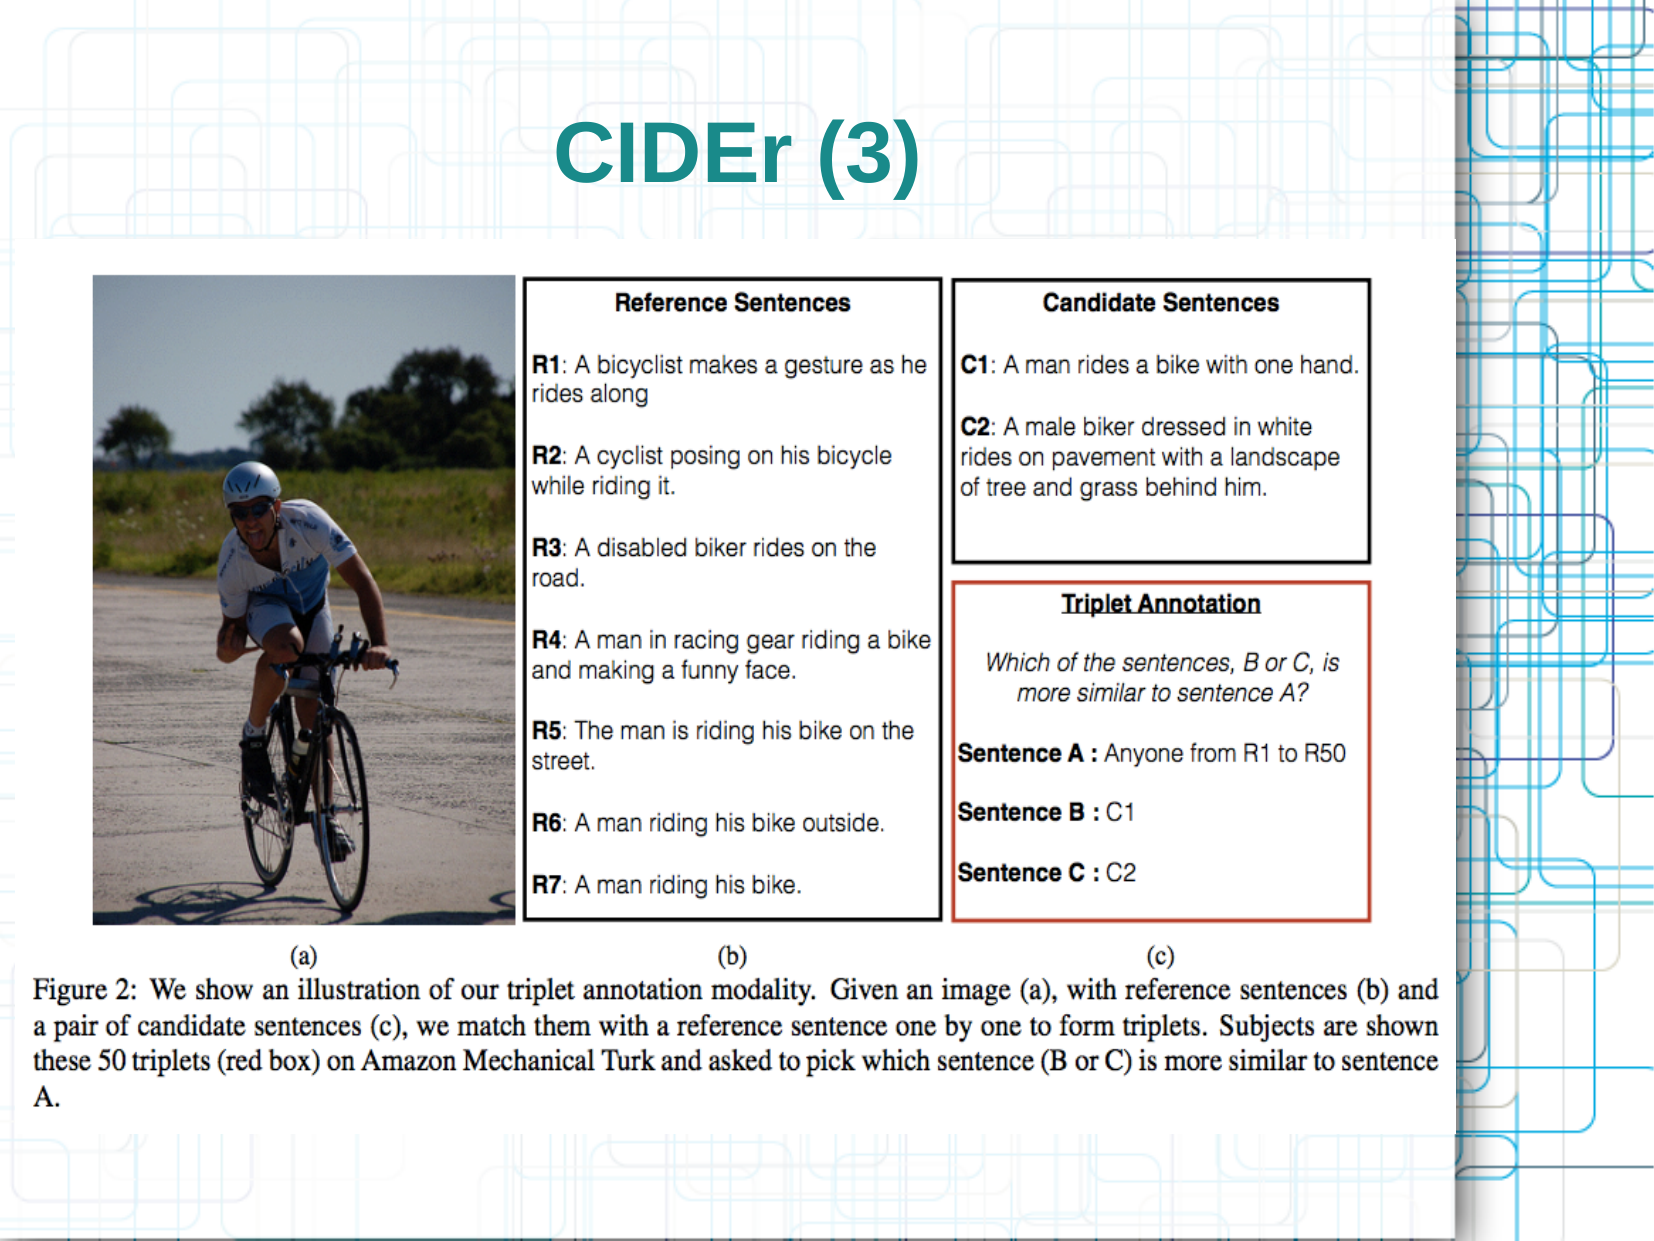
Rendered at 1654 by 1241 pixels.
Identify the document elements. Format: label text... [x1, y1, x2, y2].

title CIDEr (3) [59, 49, 1418, 239]
picture [0, 0, 1654, 1241]
